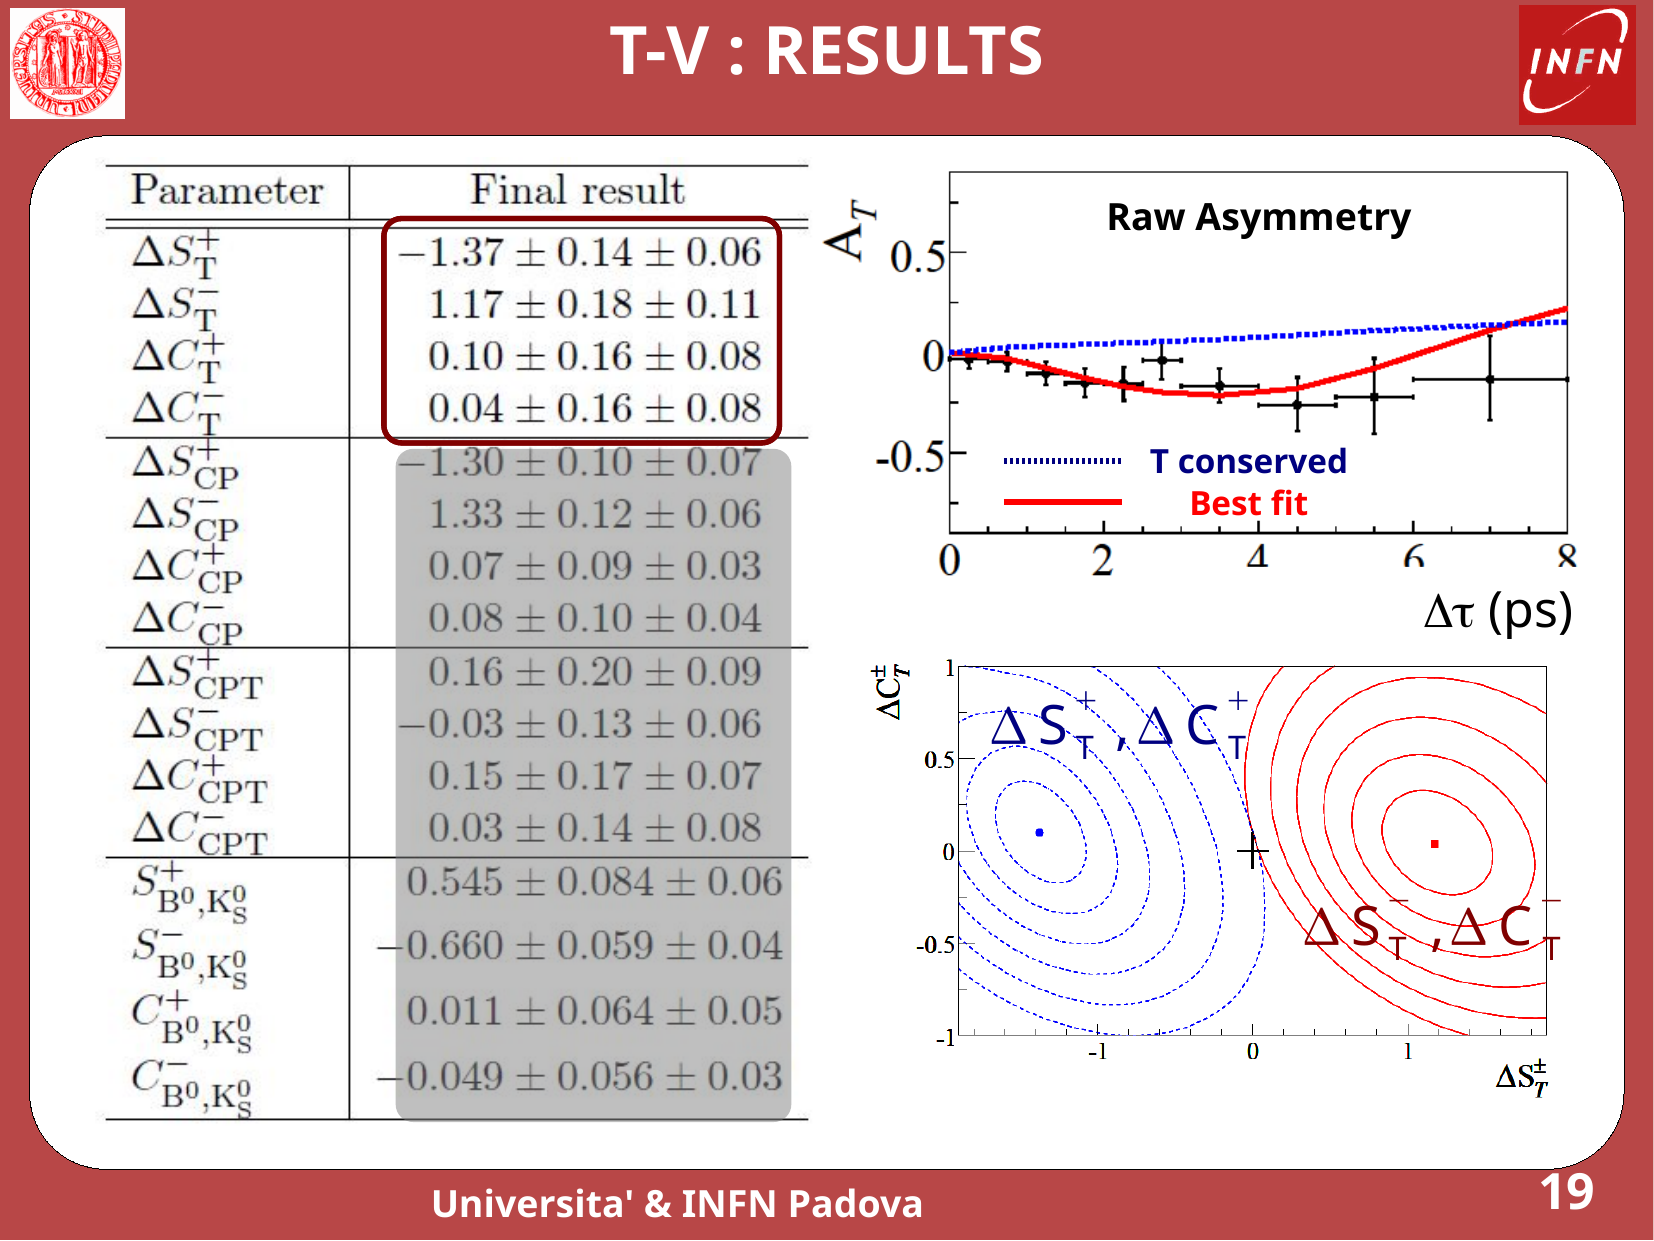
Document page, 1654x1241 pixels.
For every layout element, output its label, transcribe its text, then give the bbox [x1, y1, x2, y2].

chart [820, 162, 1583, 658]
text_box Best fit [1074, 472, 1424, 539]
picture [868, 658, 1568, 1105]
chart [1296, 879, 1584, 981]
text_box [395, 448, 792, 1123]
chart [983, 679, 1270, 780]
text_box T conserved [1074, 431, 1424, 472]
picture [82, 157, 831, 1134]
title T-V : RESULTS [82, 0, 1571, 99]
text_box Raw Asymmetry [968, 183, 1560, 256]
text_box Dt (ps) [1204, 566, 1589, 663]
